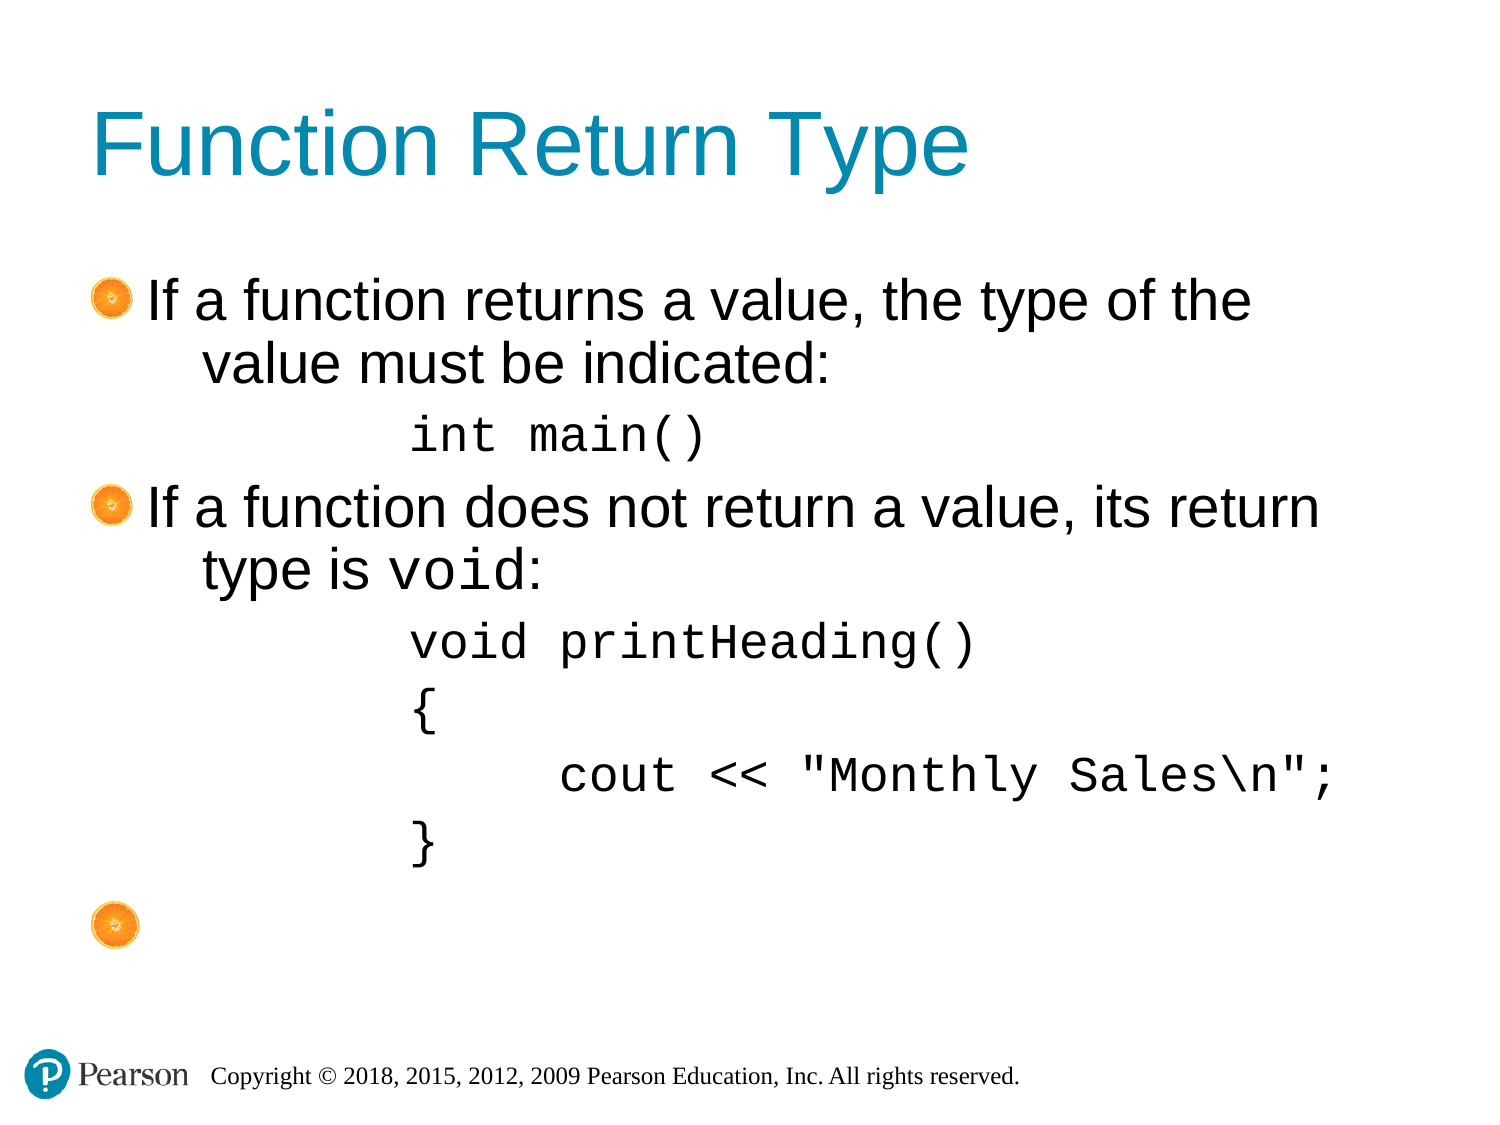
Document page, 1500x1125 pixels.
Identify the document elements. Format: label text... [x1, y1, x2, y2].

list If a function returns a value, the type of the value must be indicated: int main() If a function does not return a value, its return type is void: void printHeading() { cout << "Monthly Sales\n"; } [75, 262, 1426, 1005]
title Function Return Type [75, 45, 1426, 233]
